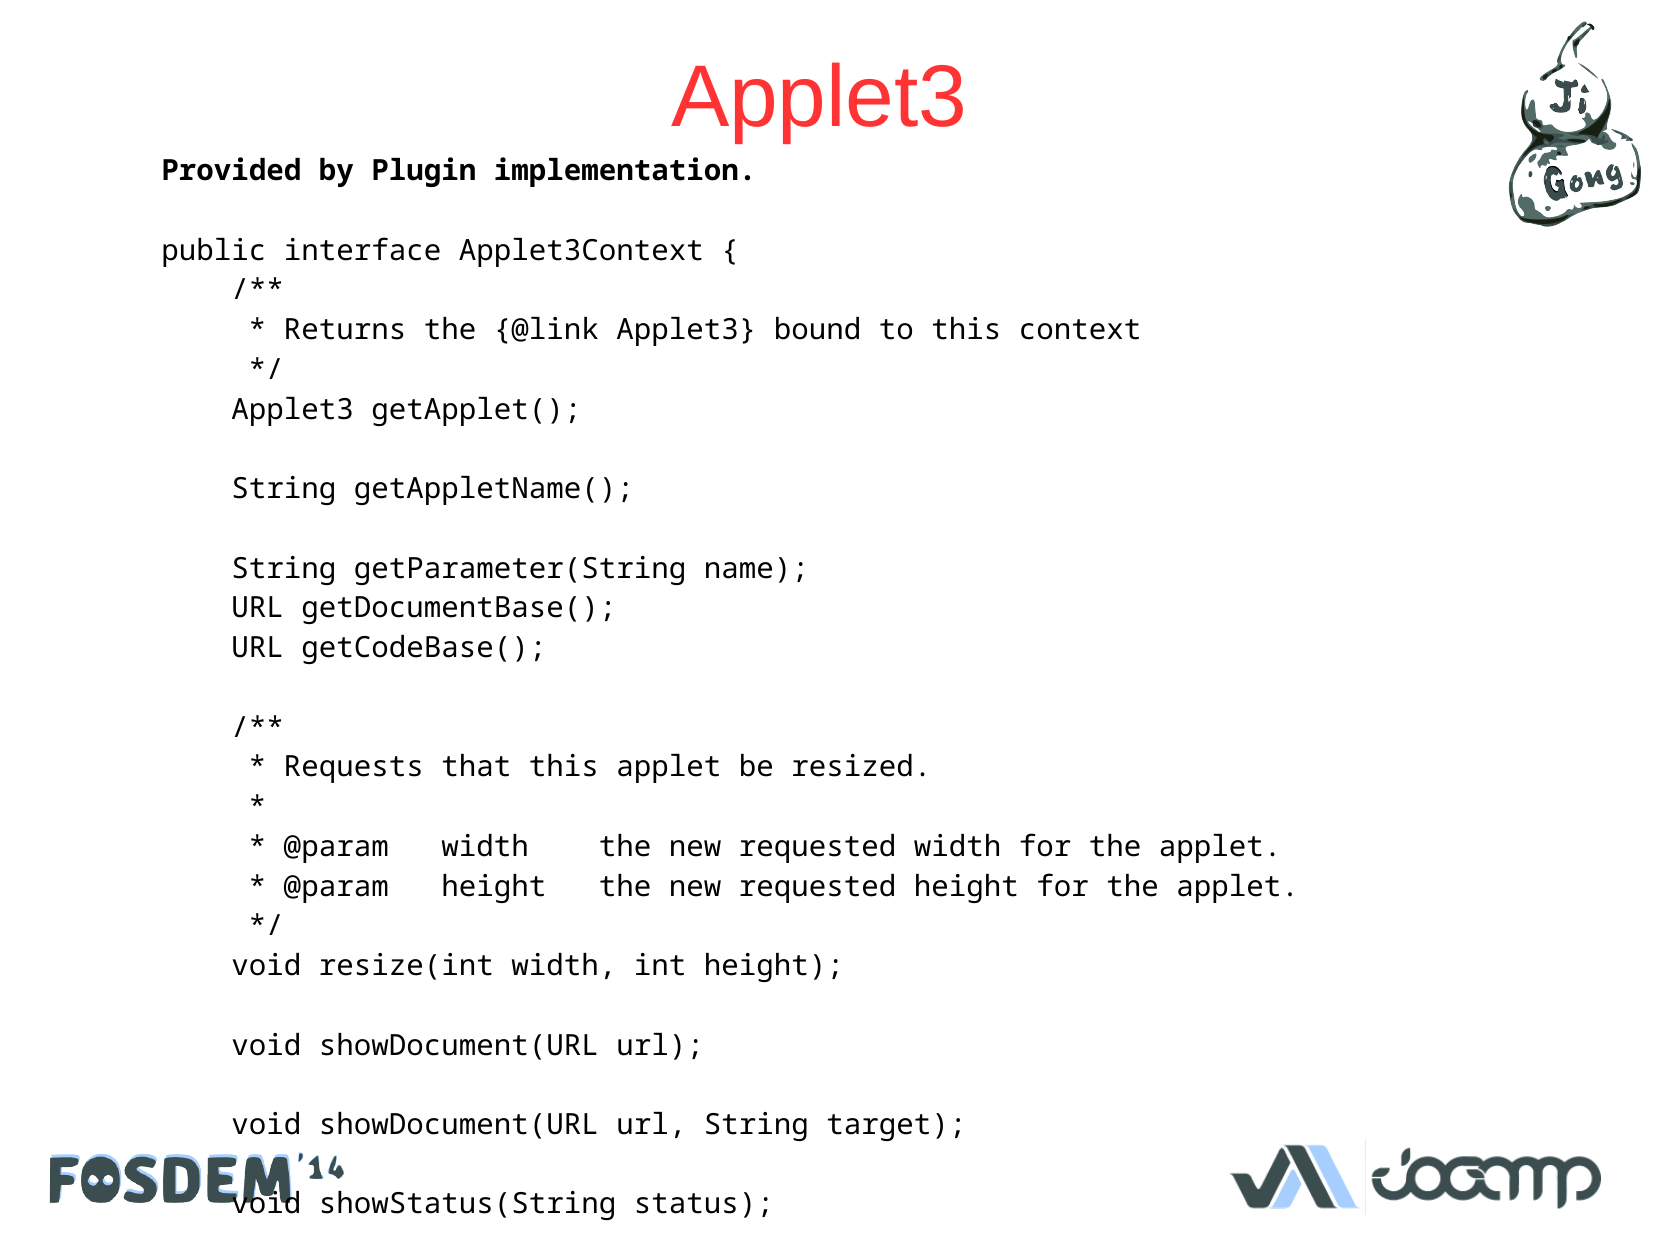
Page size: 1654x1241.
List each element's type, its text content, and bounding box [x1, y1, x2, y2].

text_box Provided by Plugin implementation. public interface Applet3Context { /** * Returns the {@link Applet3} bound to this context */ Applet3 getApplet(); String getAppletName(); String getParameter(String name); URL getDocumentBase(); URL getCodeBase(); /** * Requests that this applet be resized. * * @param width the new requested width for the applet. * @param height the new requested height for the applet. */ void resize(int width, int height); void showDocument(URL url); void showDocument(URL url, String target); void showStatus(String status); …. [146, 142, 1542, 1219]
picture [1542, 1139, 1601, 1215]
title Applet3 [66, 26, 1573, 166]
picture [0, 914, 400, 1241]
picture [1425, 19, 1654, 228]
